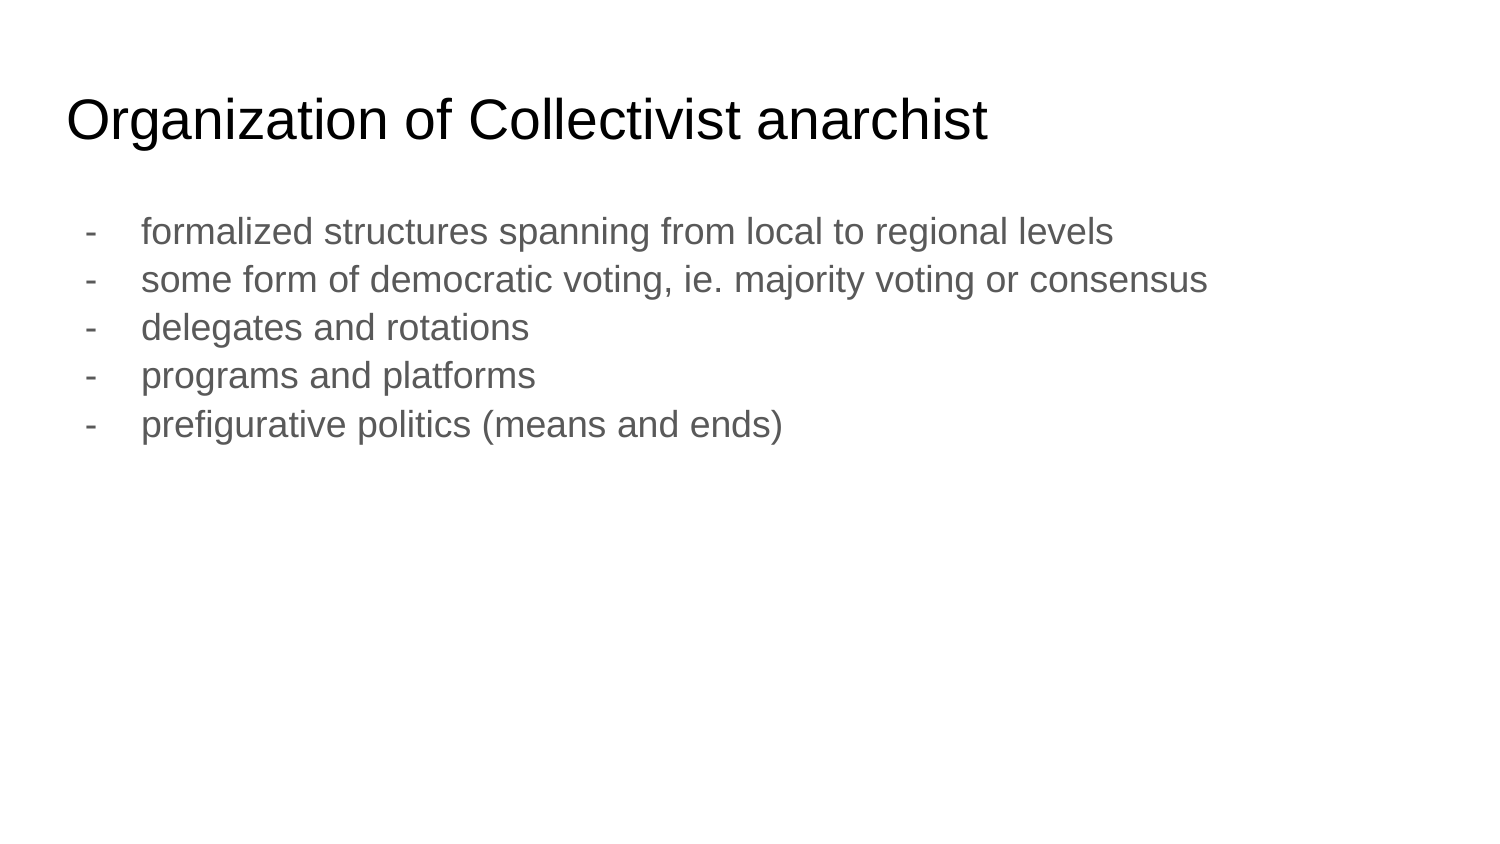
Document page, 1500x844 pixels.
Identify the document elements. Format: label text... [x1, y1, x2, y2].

list formalized structures spanning from local to regional levels some form of democratic voting, ie. majority voting or consensus delegates and rotations programs and platforms prefigurative politics (means and ends) [51, 189, 1449, 750]
title Organization of Collectivist anarchist [51, 72, 1449, 167]
